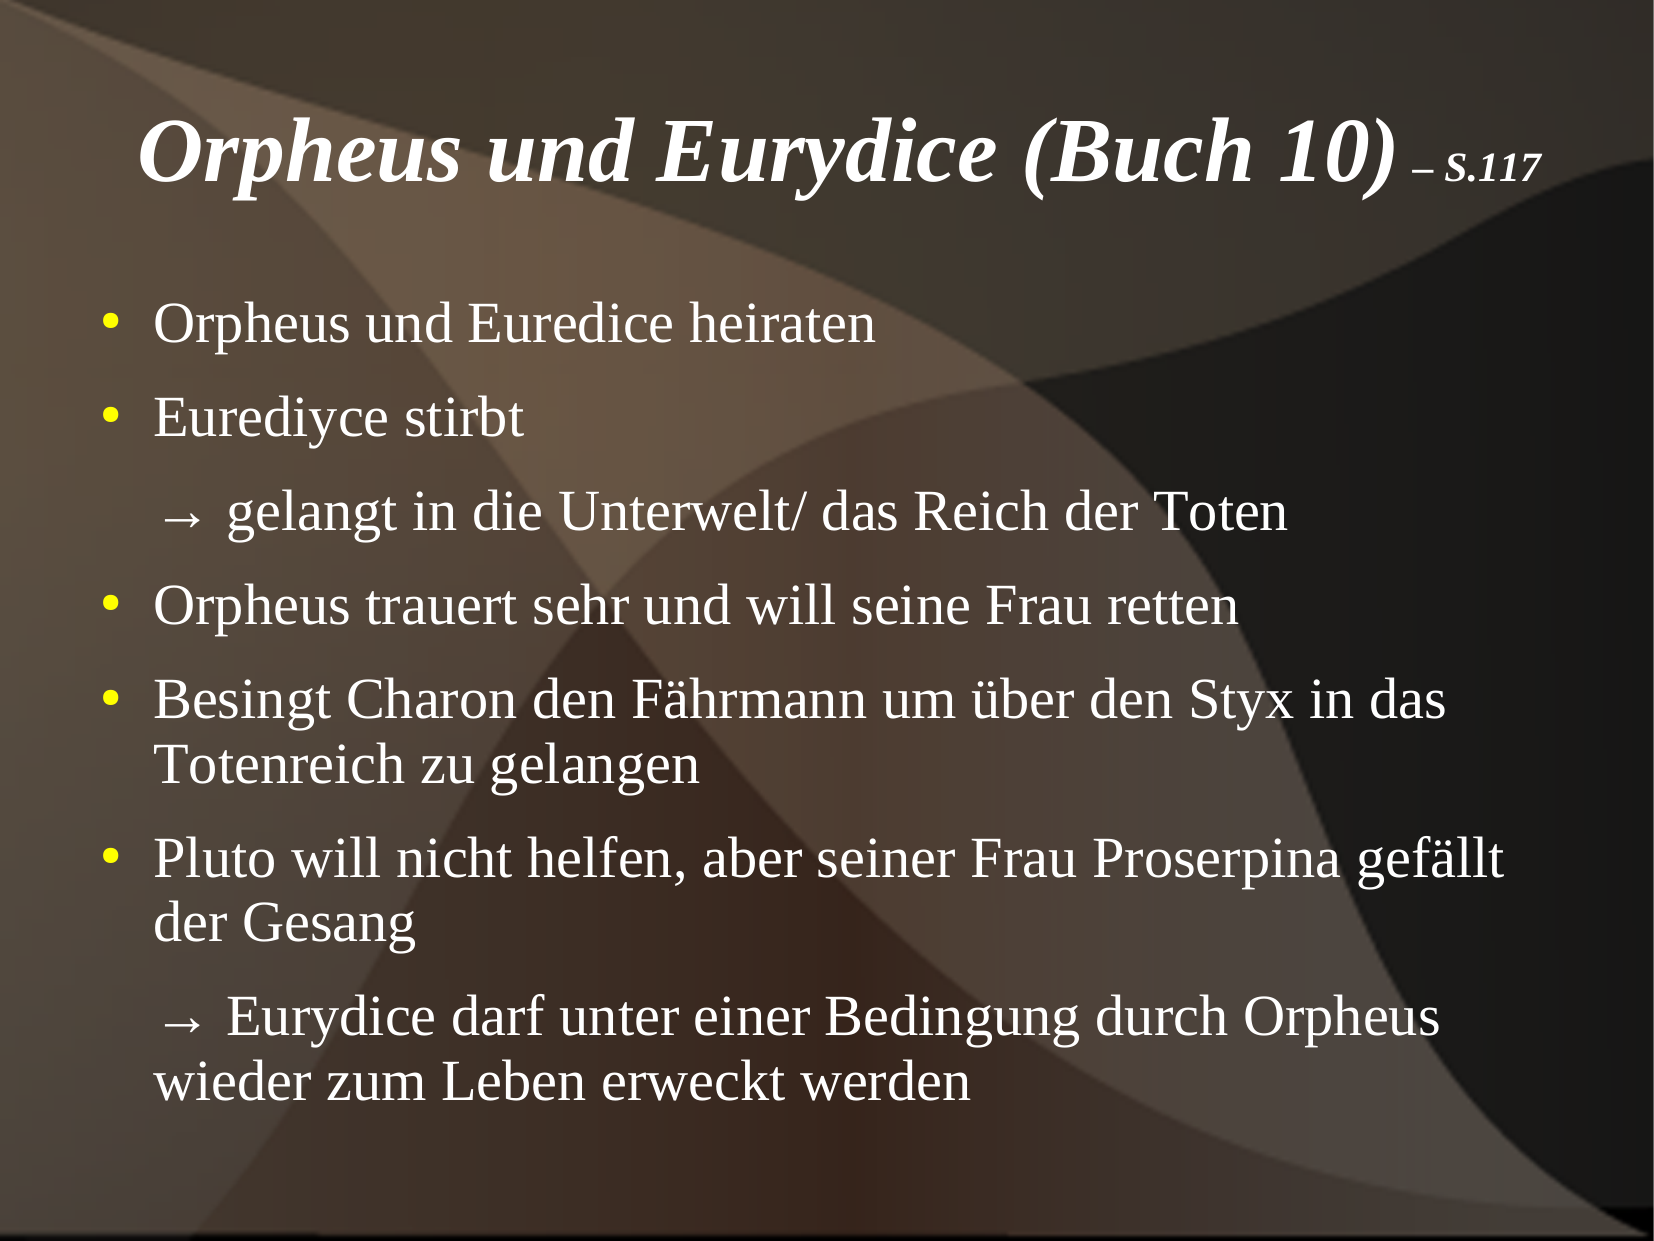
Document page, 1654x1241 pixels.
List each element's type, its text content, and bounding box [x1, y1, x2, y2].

picture [0, 0, 1654, 1241]
list Orpheus und Euredice heiraten Eurediyce stirbt → gelangt in die Unterwelt/ das Reich der Toten Orpheus trauert sehr und will seine Frau retten Besingt Charon den Fährmann um über den Styx in das Totenreich zu gelangen Pluto will nicht helfen, aber seiner Frau Proserpina gefällt der Gesang → Eurydice darf unter einer Bedingung durch Orpheus wieder zum Leben erweckt werden [82, 290, 1571, 1123]
title Orpheus und Eurydice (Buch 10) – S.117 [94, 47, 1595, 255]
